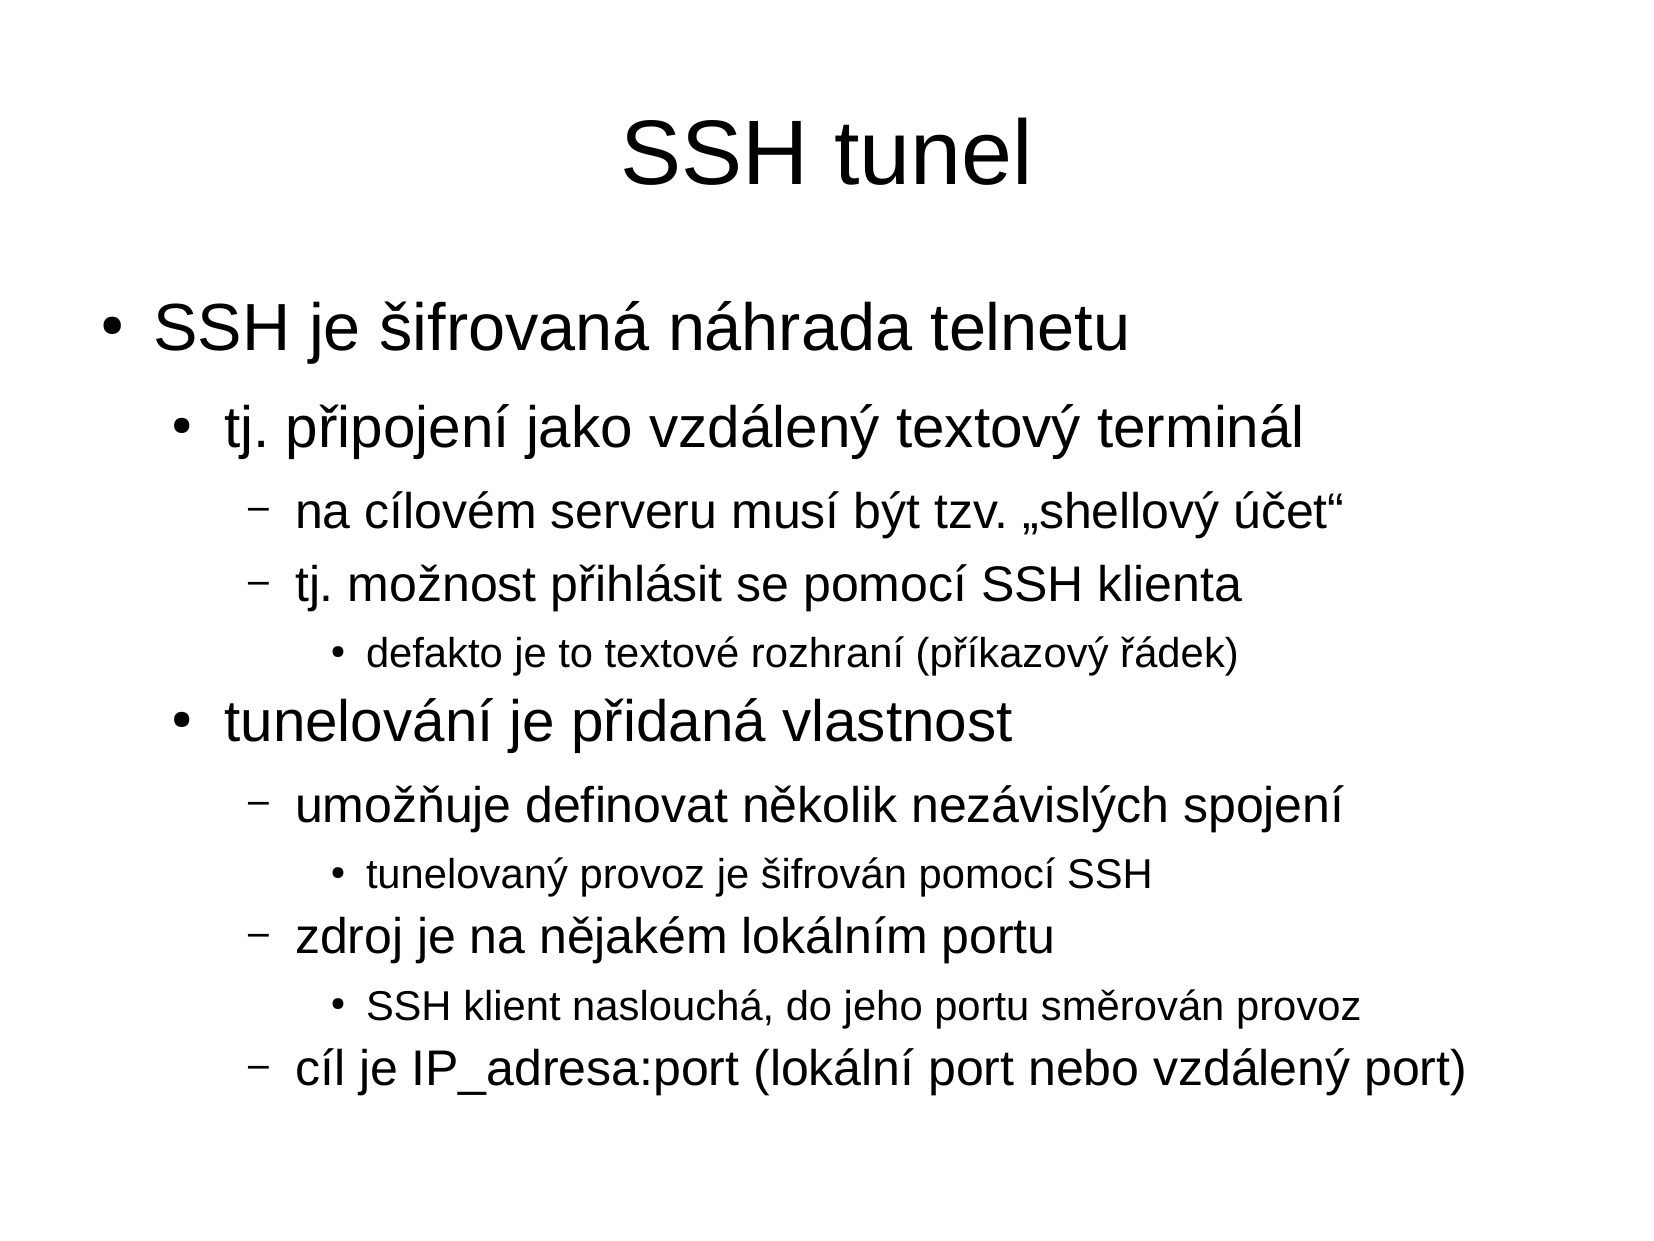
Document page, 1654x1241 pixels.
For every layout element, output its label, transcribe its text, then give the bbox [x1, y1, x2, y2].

title SSH tunel [82, 49, 1571, 257]
list SSH je šifrovaná náhrada telnetu tj. připojení jako vzdálený textový terminál na cílovém serveru musí být tzv. „shellový účet“ tj. možnost přihlásit se pomocí SSH klienta defakto je to textové rozhraní (příkazový řádek) tunelování je přidaná vlastnost umožňuje definovat několik nezávislých spojení tunelovaný provoz je šifrován pomocí SSH zdroj je na nějakém lokálním portu SSH klient naslouchá, do jeho portu směrován provoz cíl je IP_adresa:port (lokální port nebo vzdálený port) [82, 290, 1571, 1109]
